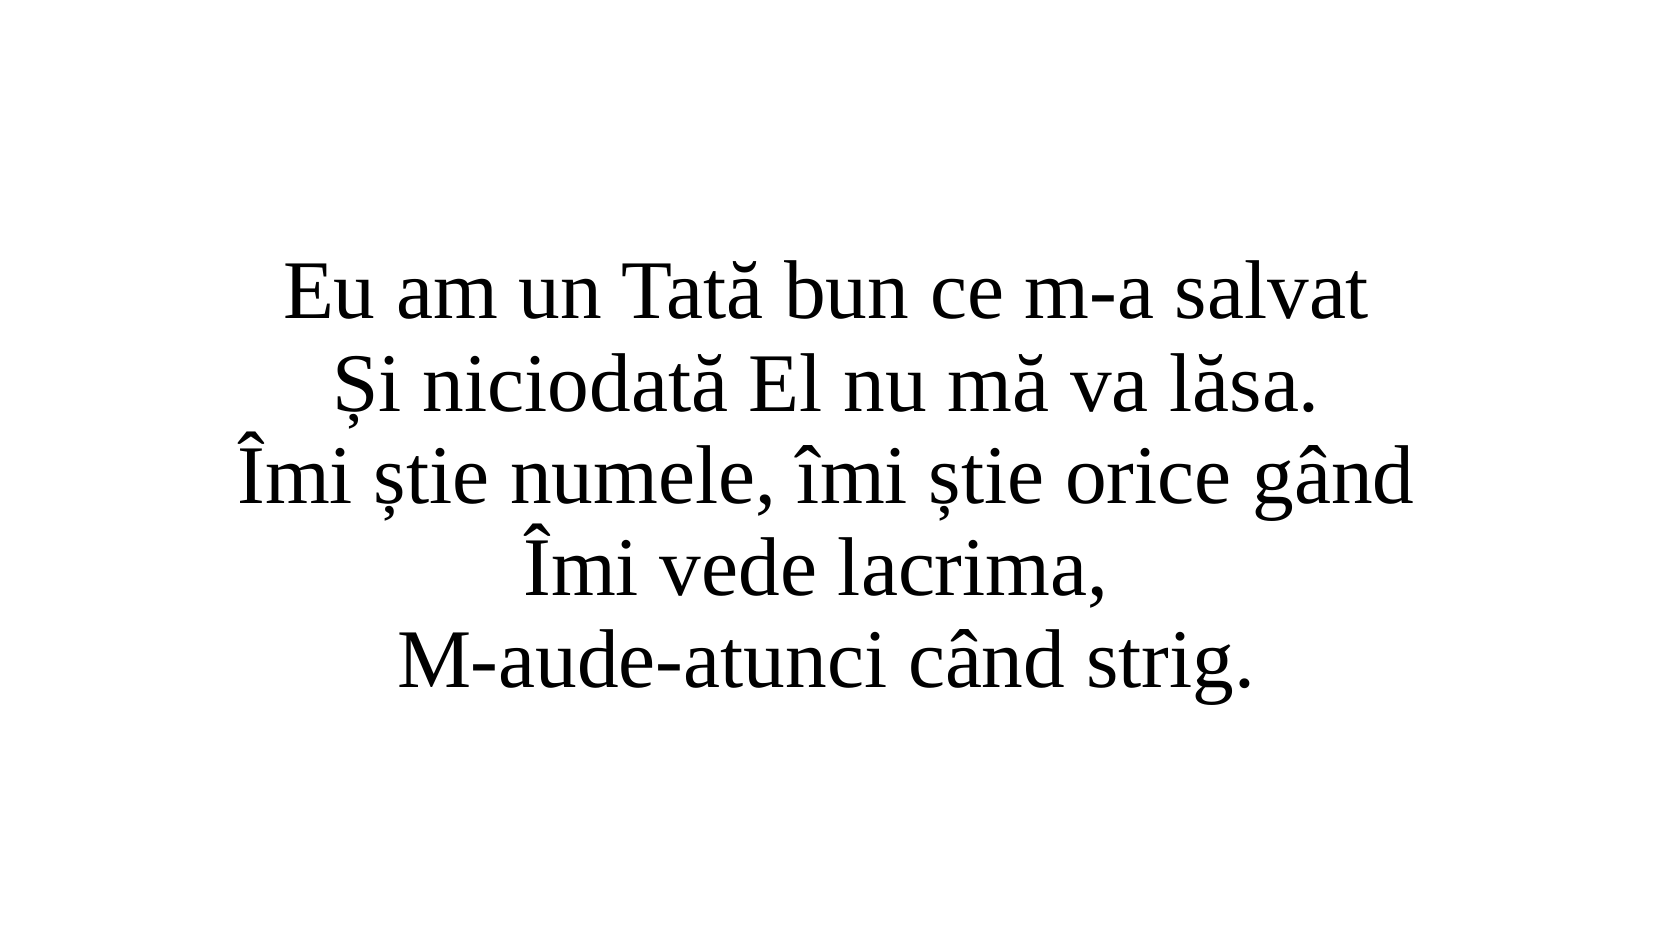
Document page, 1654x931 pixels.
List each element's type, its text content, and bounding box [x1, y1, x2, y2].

subtitle Eu am un Tată bun ce m-a salvat Și niciodată El nu mă va lăsa. Îmi știe numele, îmi știe orice gând Îmi vede lacrima, M-aude-atunci când strig. [165, 205, 1489, 745]
